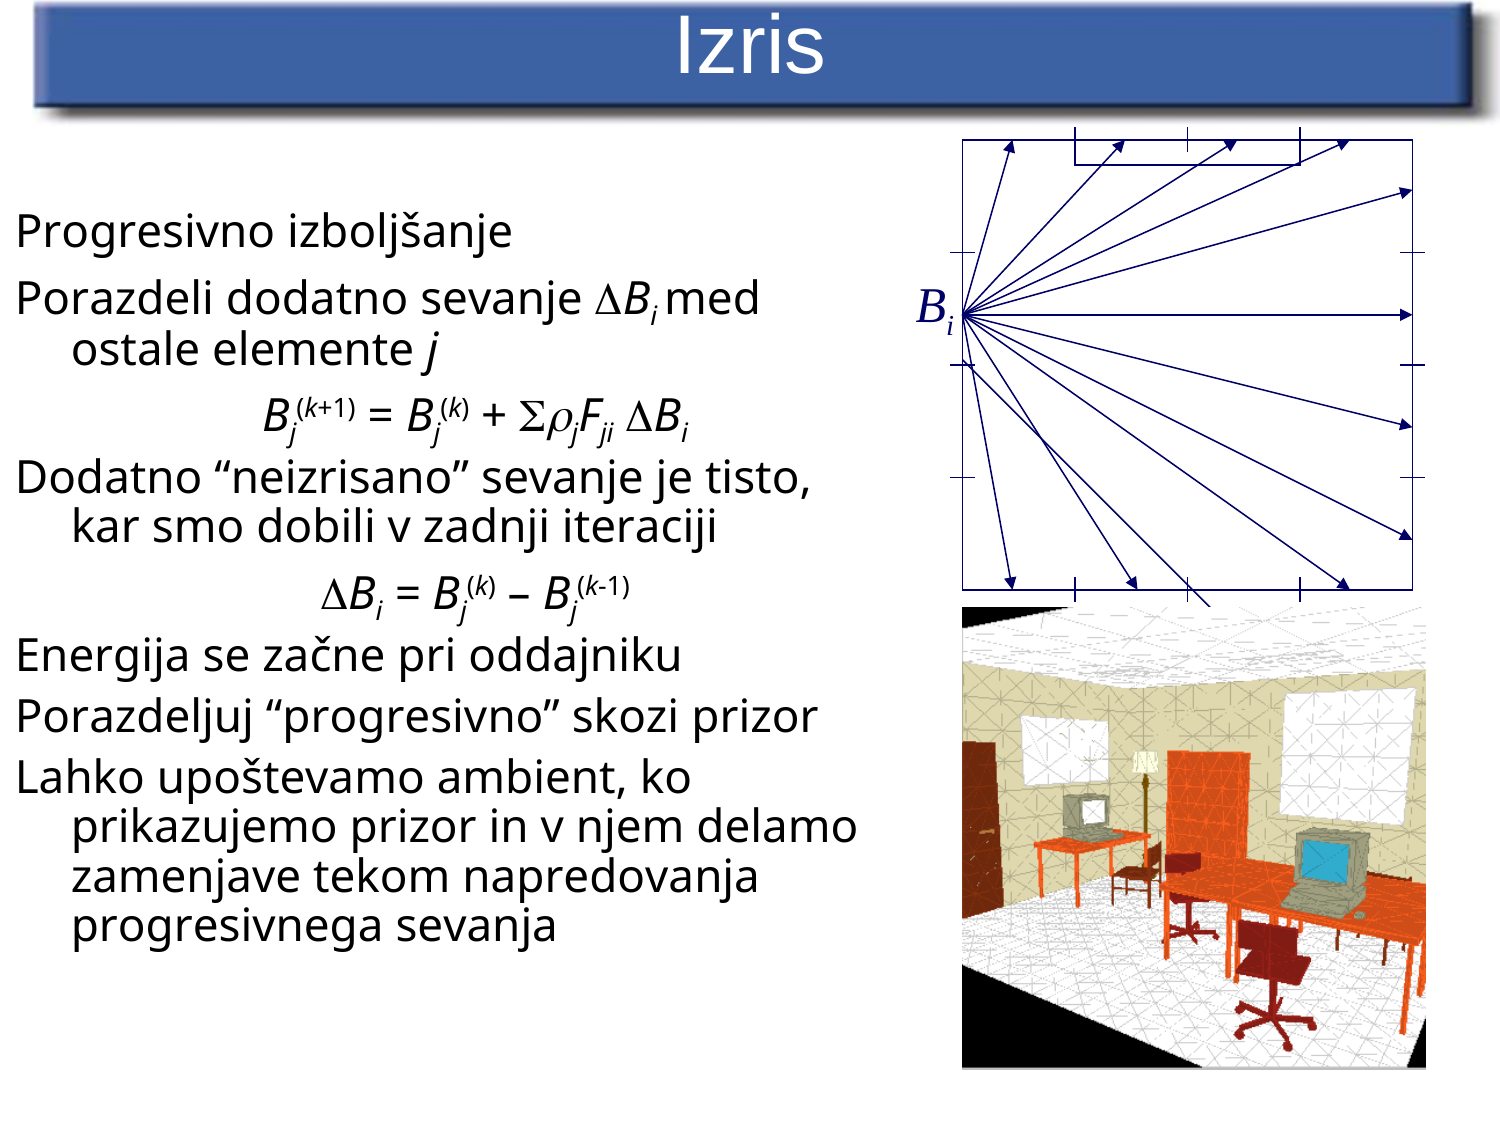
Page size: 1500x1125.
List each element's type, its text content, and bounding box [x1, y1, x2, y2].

picture [32, 0, 1500, 127]
title Izris [112, 0, 1388, 98]
text_box Bi [965, 322, 970, 346]
list Progresivno izboljšanje Porazdeli dodatno sevanje Bi med ostale elemente j Bj(k+1) = Bj(k) + jFji Bi Dodatno “neizrisano” sevanje je tisto, kar smo dobili v zadnji iteraciji Bi = Bj(k) – Bj(k-1) Energija se začne pri oddajniku Porazdeljuj “progresivno” skozi prizor Lahko upoštevamo ambient, ko prikazujemo prizor in v njem delamo zamenjave tekom napredovanja progresivnega sevanja [0, 200, 875, 1064]
picture [962, 607, 1426, 1070]
text_box Bi [966, 295, 970, 308]
text_box Bi [900, 264, 970, 349]
